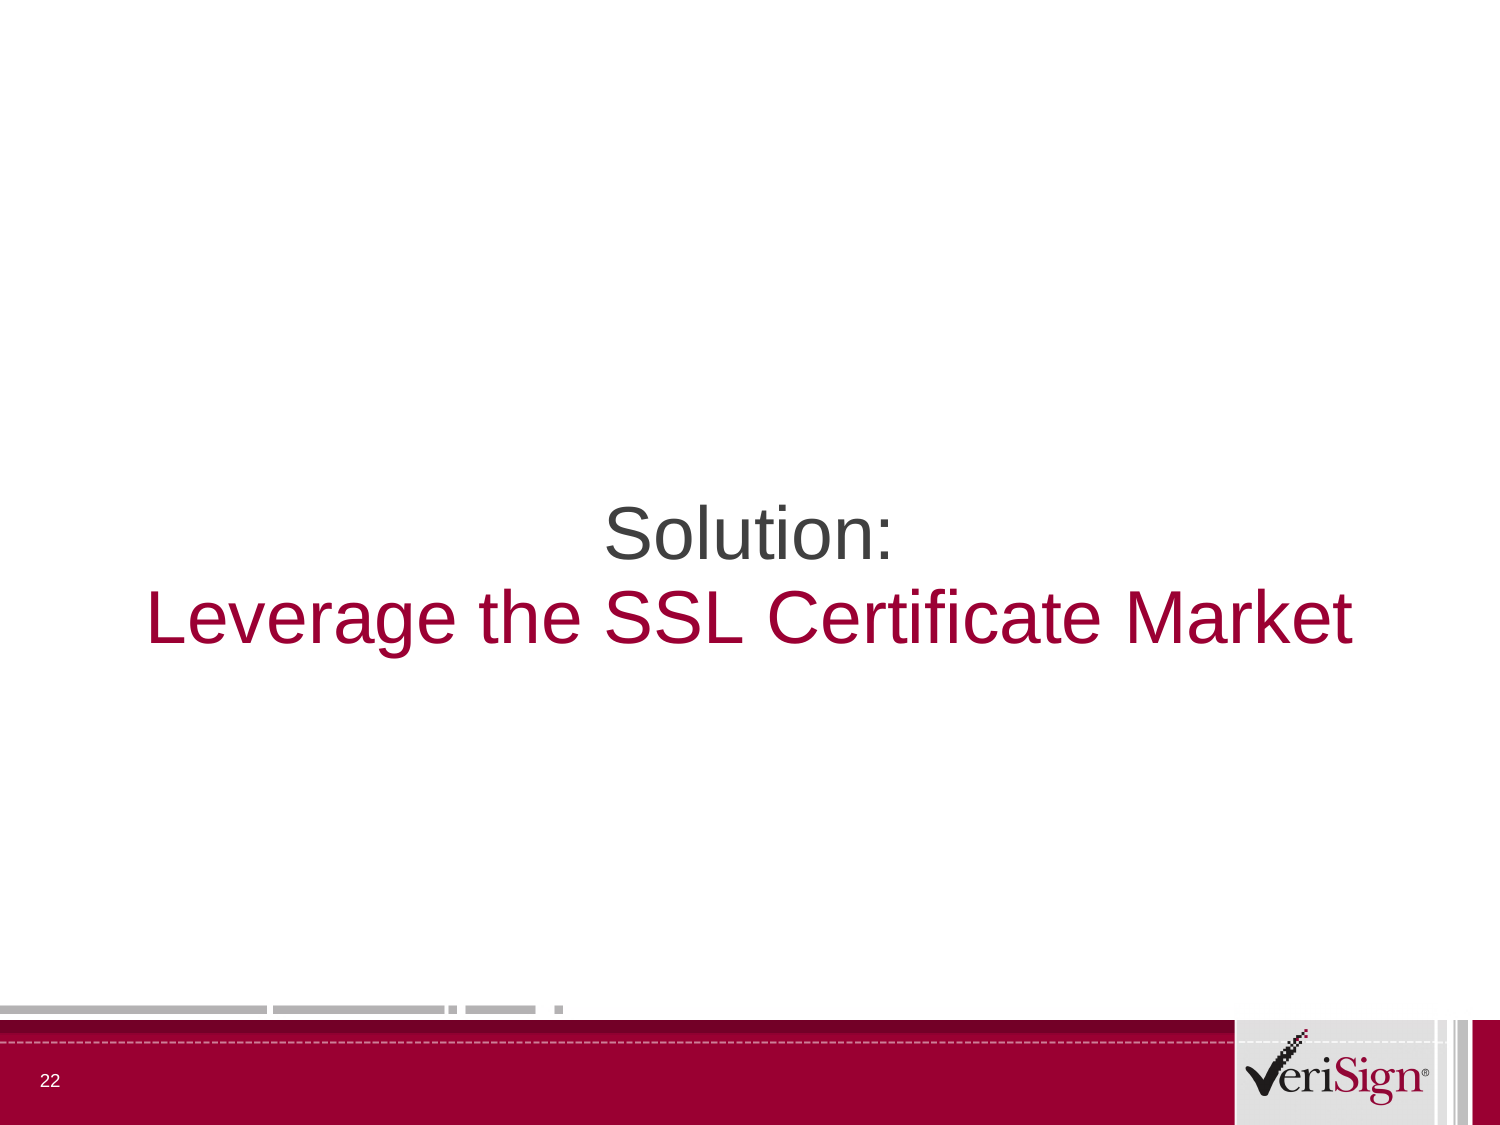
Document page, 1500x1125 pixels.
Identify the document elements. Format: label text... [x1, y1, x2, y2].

title Solution: Leverage the SSL Certificate Market [75, 387, 1426, 763]
